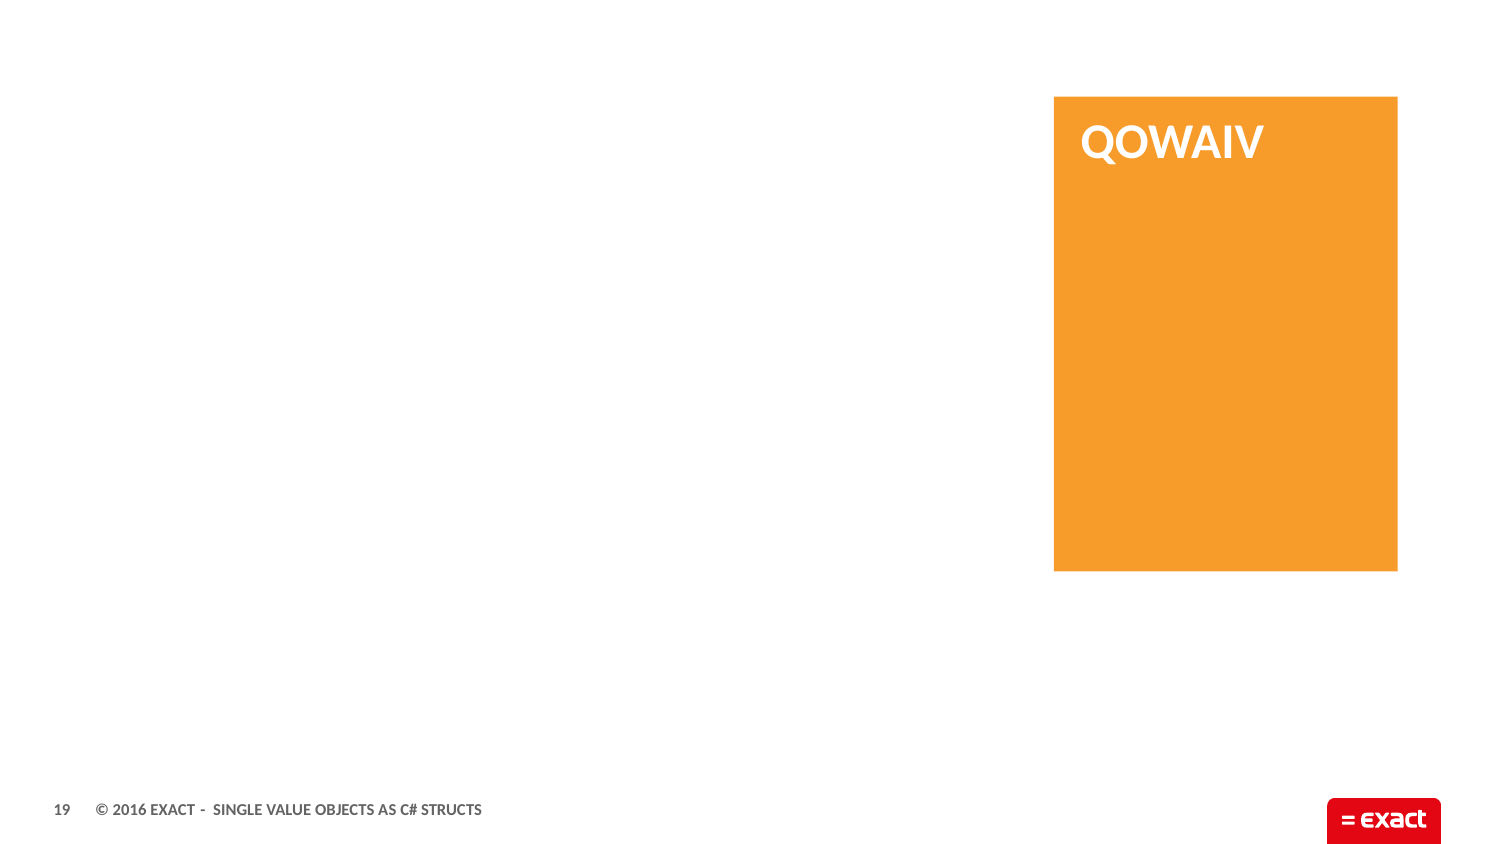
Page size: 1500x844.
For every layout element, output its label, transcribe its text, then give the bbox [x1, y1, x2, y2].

text_box - Single Value Objects as C# structs [185, 786, 826, 832]
title Qowaiv [1053, 96, 1398, 572]
text_box [38, 786, 96, 832]
